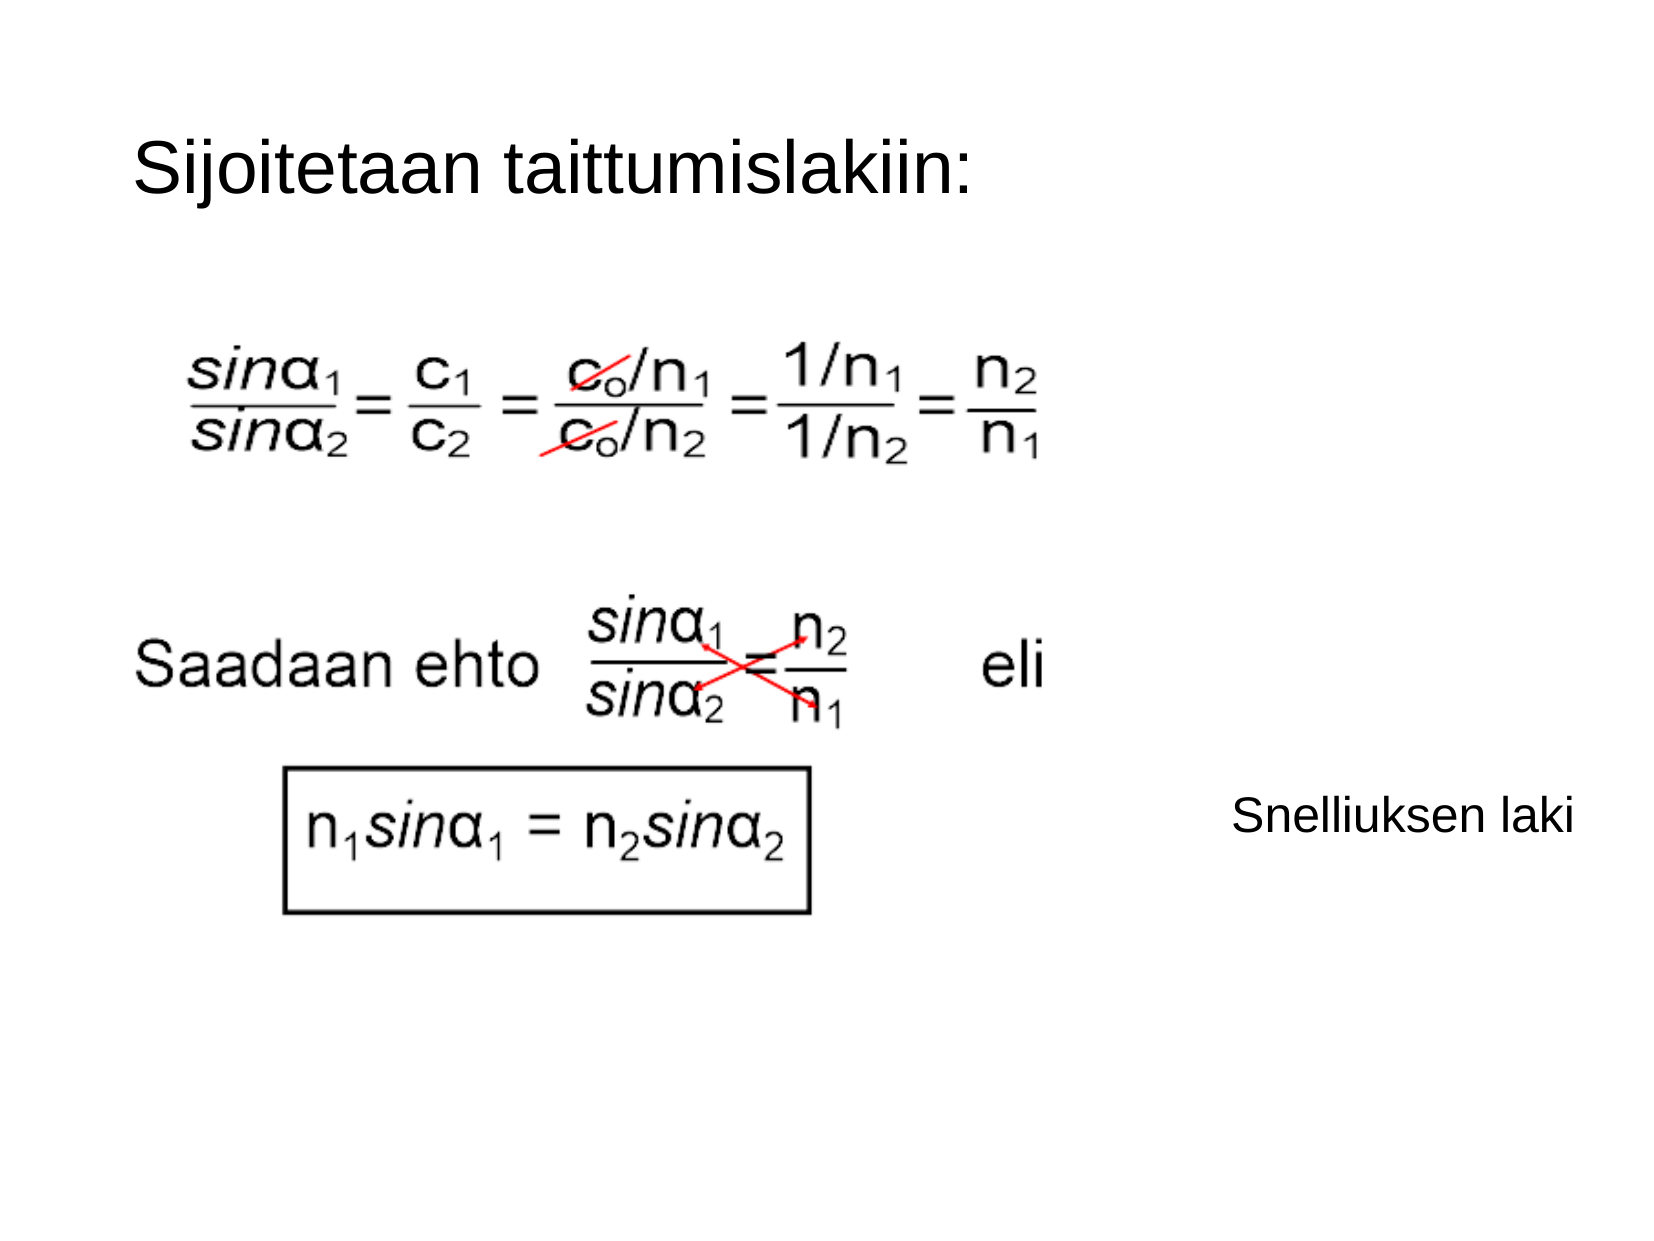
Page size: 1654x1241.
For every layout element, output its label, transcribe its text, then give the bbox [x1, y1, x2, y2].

picture [80, 555, 1193, 938]
picture [122, 295, 1193, 495]
text_box Sijoitetaan taittumislakiin: [118, 118, 1252, 225]
text_box Snelliuksen laki [1216, 779, 1619, 906]
